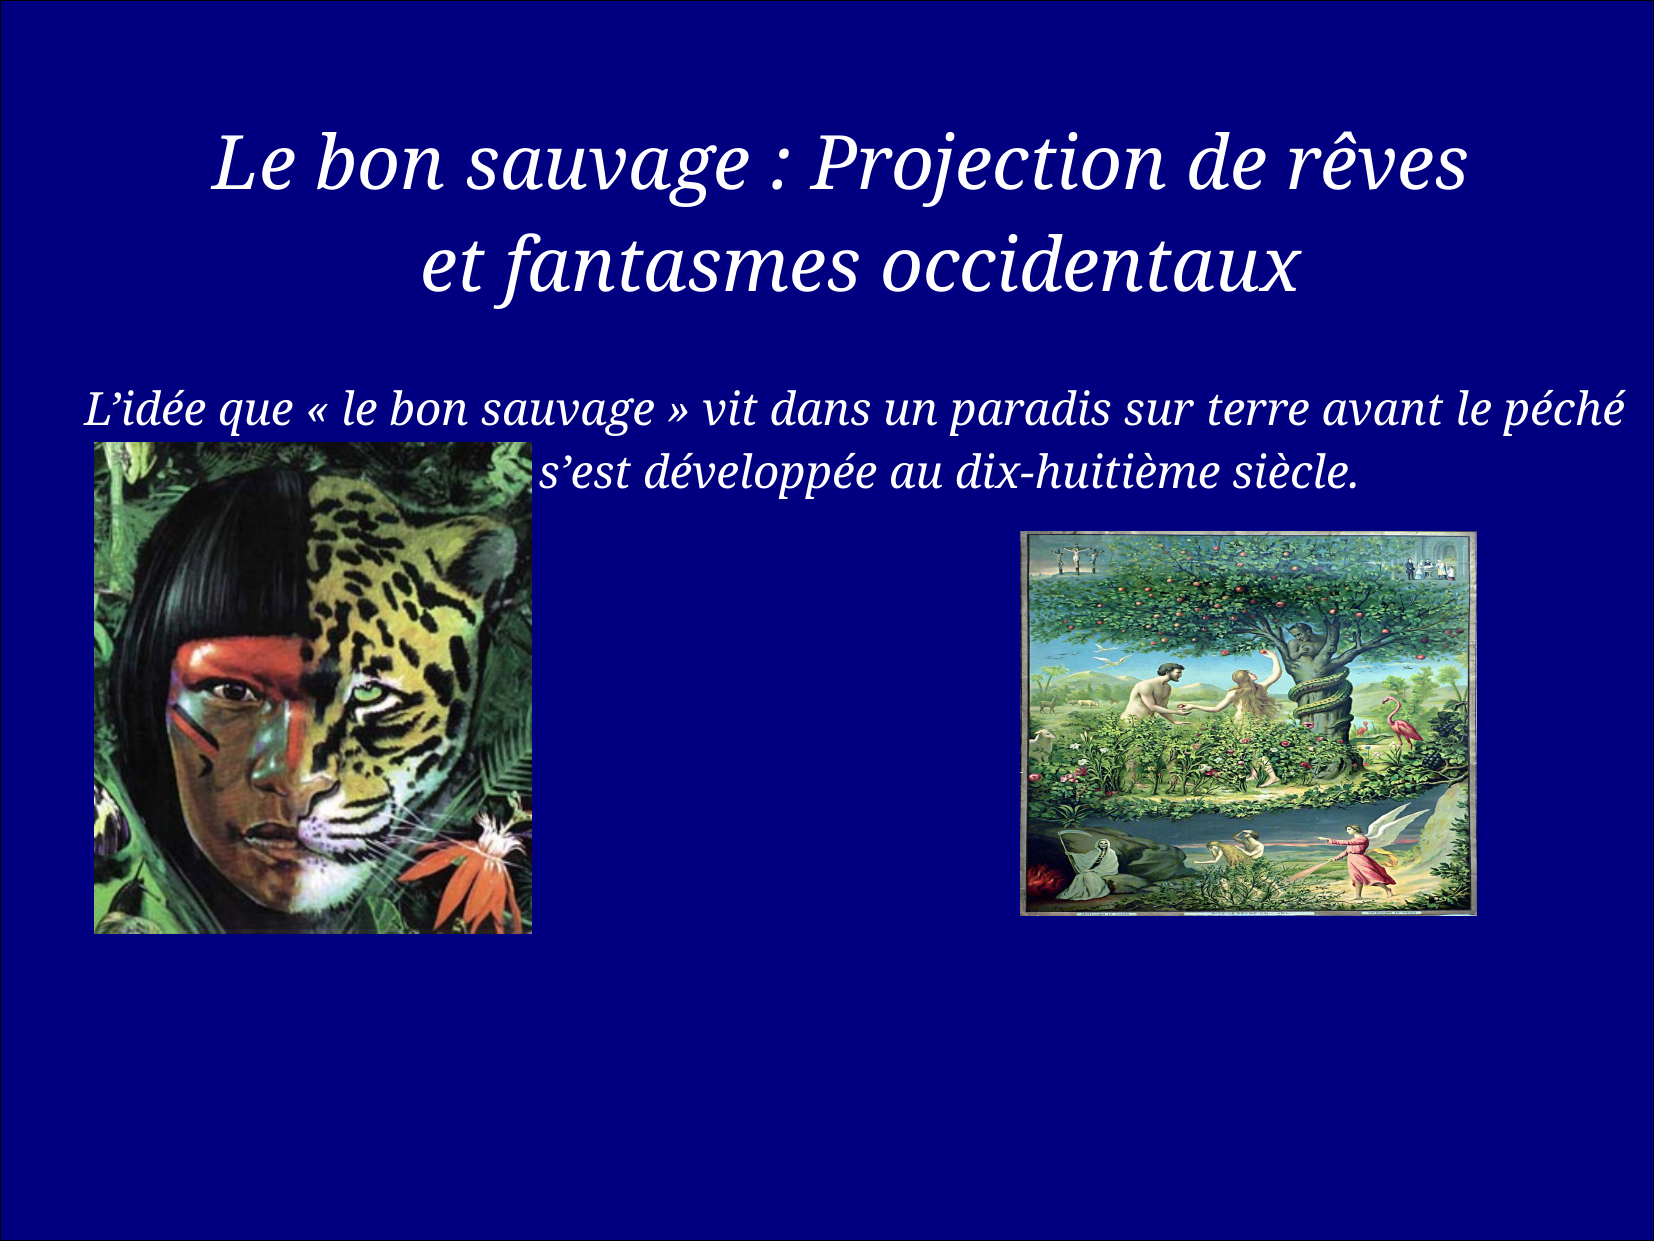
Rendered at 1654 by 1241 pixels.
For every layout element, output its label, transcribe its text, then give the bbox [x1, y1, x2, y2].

picture [94, 442, 532, 934]
text_box Le bon sauvage : Projection de rêves et fantasmes occidentaux L’idée que « le bon sauvage » vit dans un paradis sur terre avant le péché originel s’est développée au dix-huitième siècle. Les occidentaux pensent que le « bon sauvage » est en harmonie avec la nature , qu'il est heureux et se contente de peu. [0, 0, 1654, 1241]
picture [1020, 531, 1477, 916]
